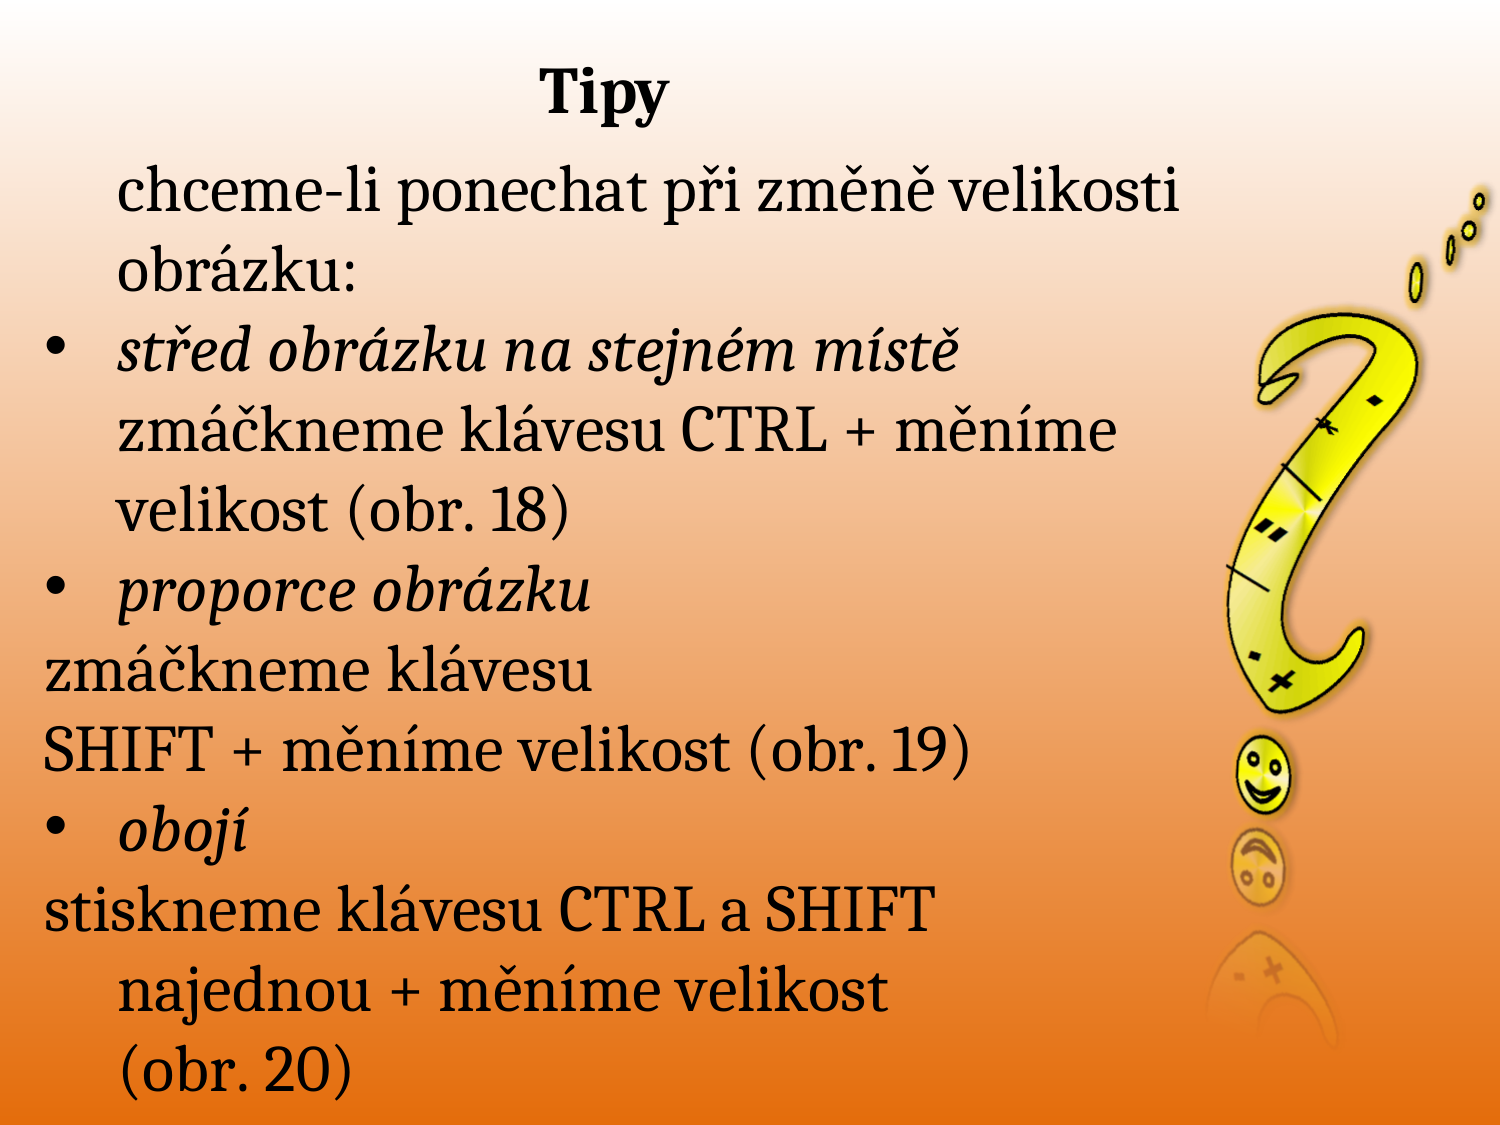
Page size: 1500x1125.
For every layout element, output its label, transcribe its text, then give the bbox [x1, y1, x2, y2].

text_box chceme-li ponechat při změně velikosti obrázku: střed obrázku na stejném místě zmáčkneme klávesu CTRL + měníme velikost (obr. 18) proporce obrázku zmáčkneme klávesu SHIFT + měníme velikost (obr. 19) obojí stiskneme klávesu CTRL a SHIFT najednou + měníme velikost (obr. 20) [0, 137, 1199, 1113]
title Tipy [0, 38, 1211, 234]
picture [1171, 160, 1500, 1125]
